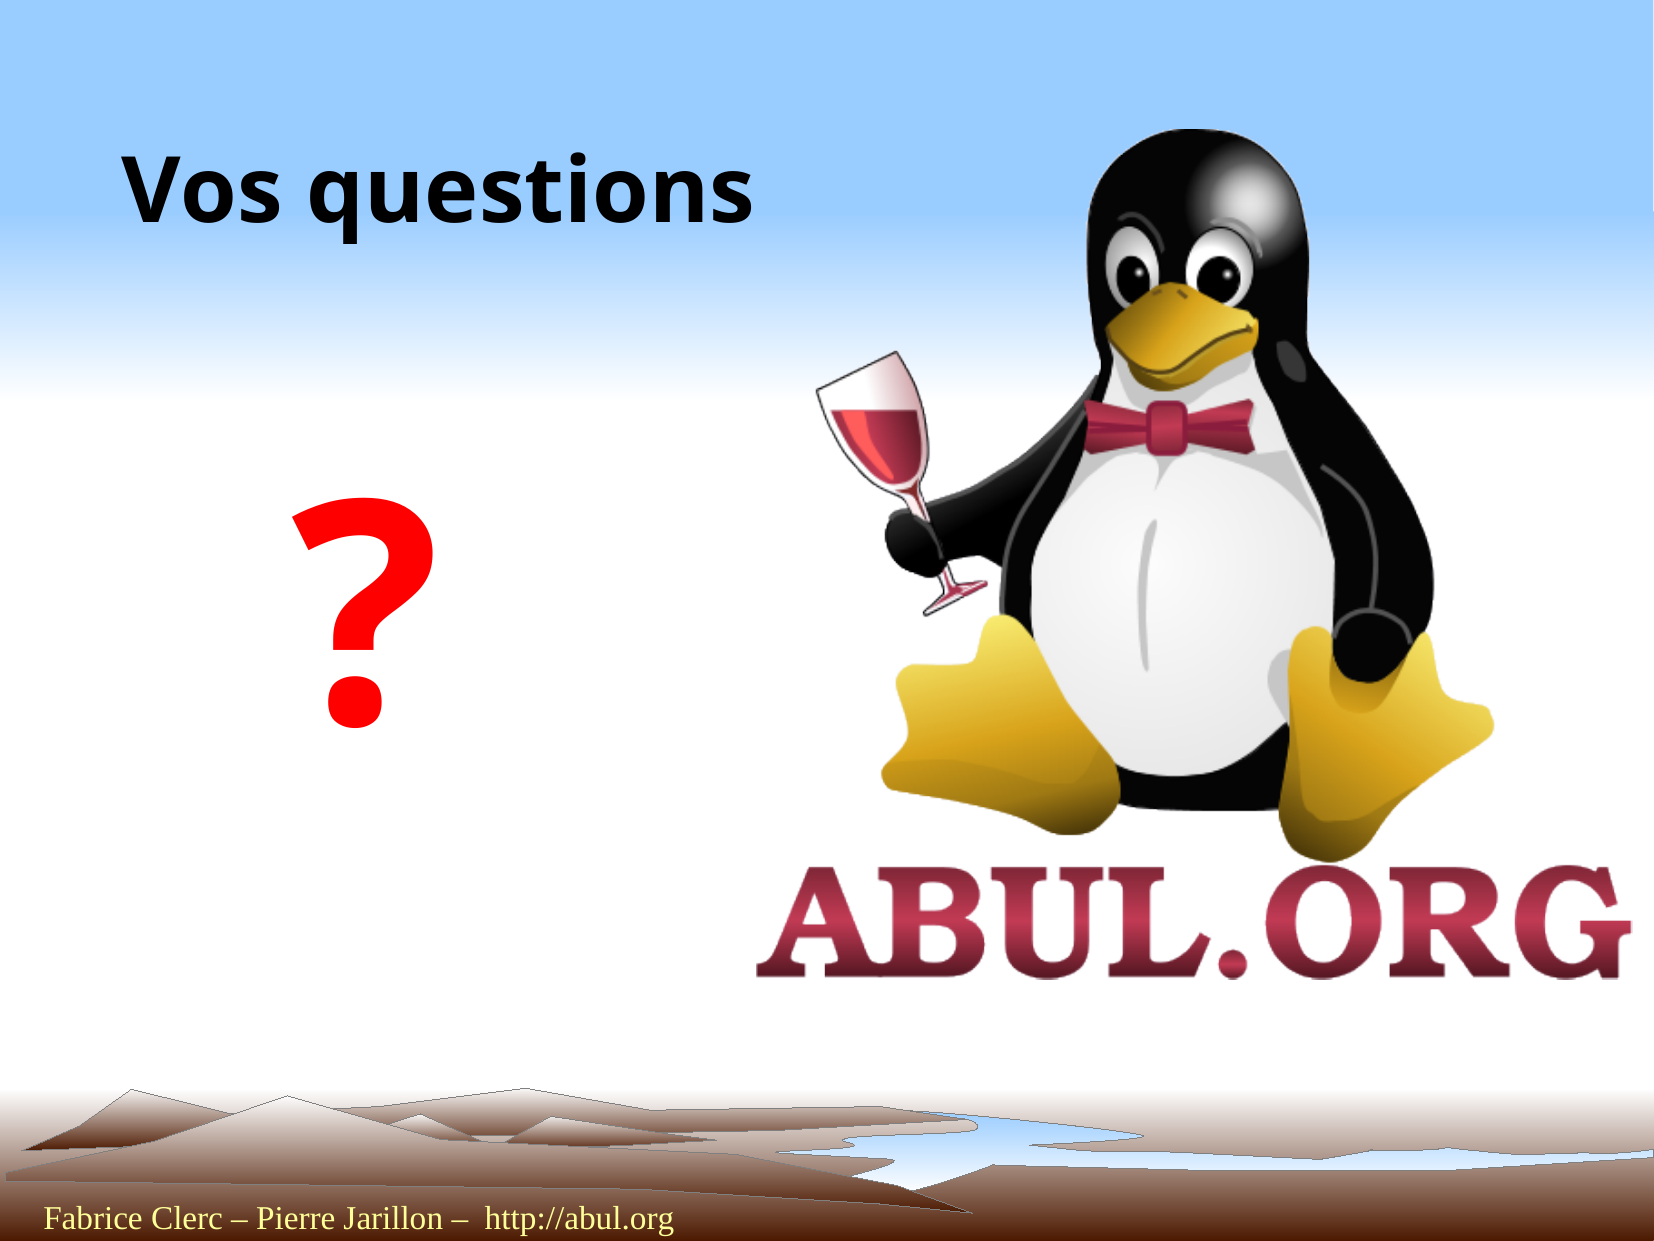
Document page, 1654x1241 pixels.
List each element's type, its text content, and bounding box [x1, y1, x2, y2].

picture [756, 129, 1633, 980]
text_box ? [291, 390, 575, 953]
text_box Vos questions [25, 124, 852, 291]
